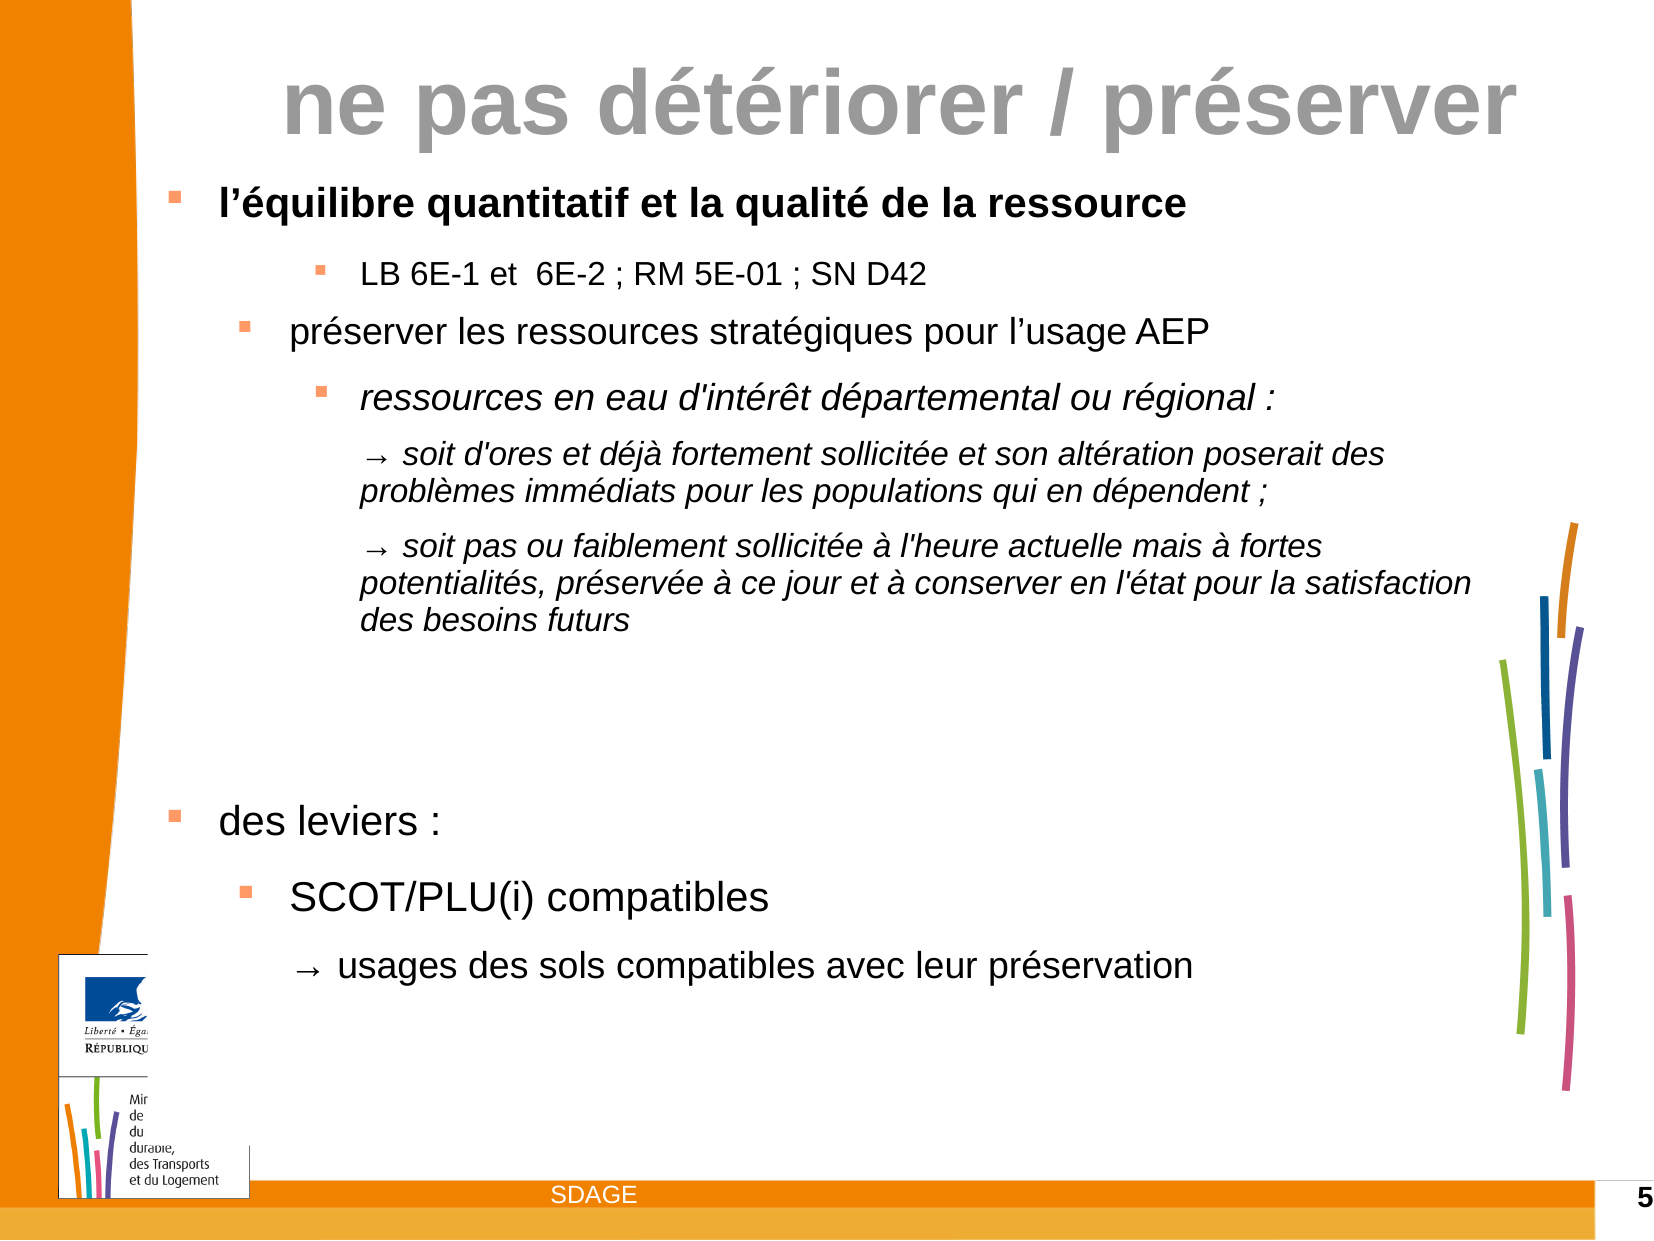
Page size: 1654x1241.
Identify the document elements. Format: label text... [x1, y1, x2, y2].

picture [0, 0, 1654, 1240]
list l’équilibre quantitatif et la qualité de la ressource LB 6E-1 et 6E-2 ; RM 5E-01 ; SN D42 préserver les ressources stratégiques pour l’usage AEP ressources en eau d'intérêt départemental ou régional : → soit d'ores et déjà fortement sollicitée et son altération poserait des problèmes immédiats pour les populations qui en dépendent ; → soit pas ou faiblement sollicitée à l'heure actuelle mais à fortes potentialités, préservée à ce jour et à conserver en l'état pour la satisfaction des besoins futurs des leviers : SCOT/PLU(i) compatibles → usages des sols compatibles avec leur préservation [147, 179, 1477, 1146]
title ne pas détériorer / préserver [147, 0, 1654, 206]
